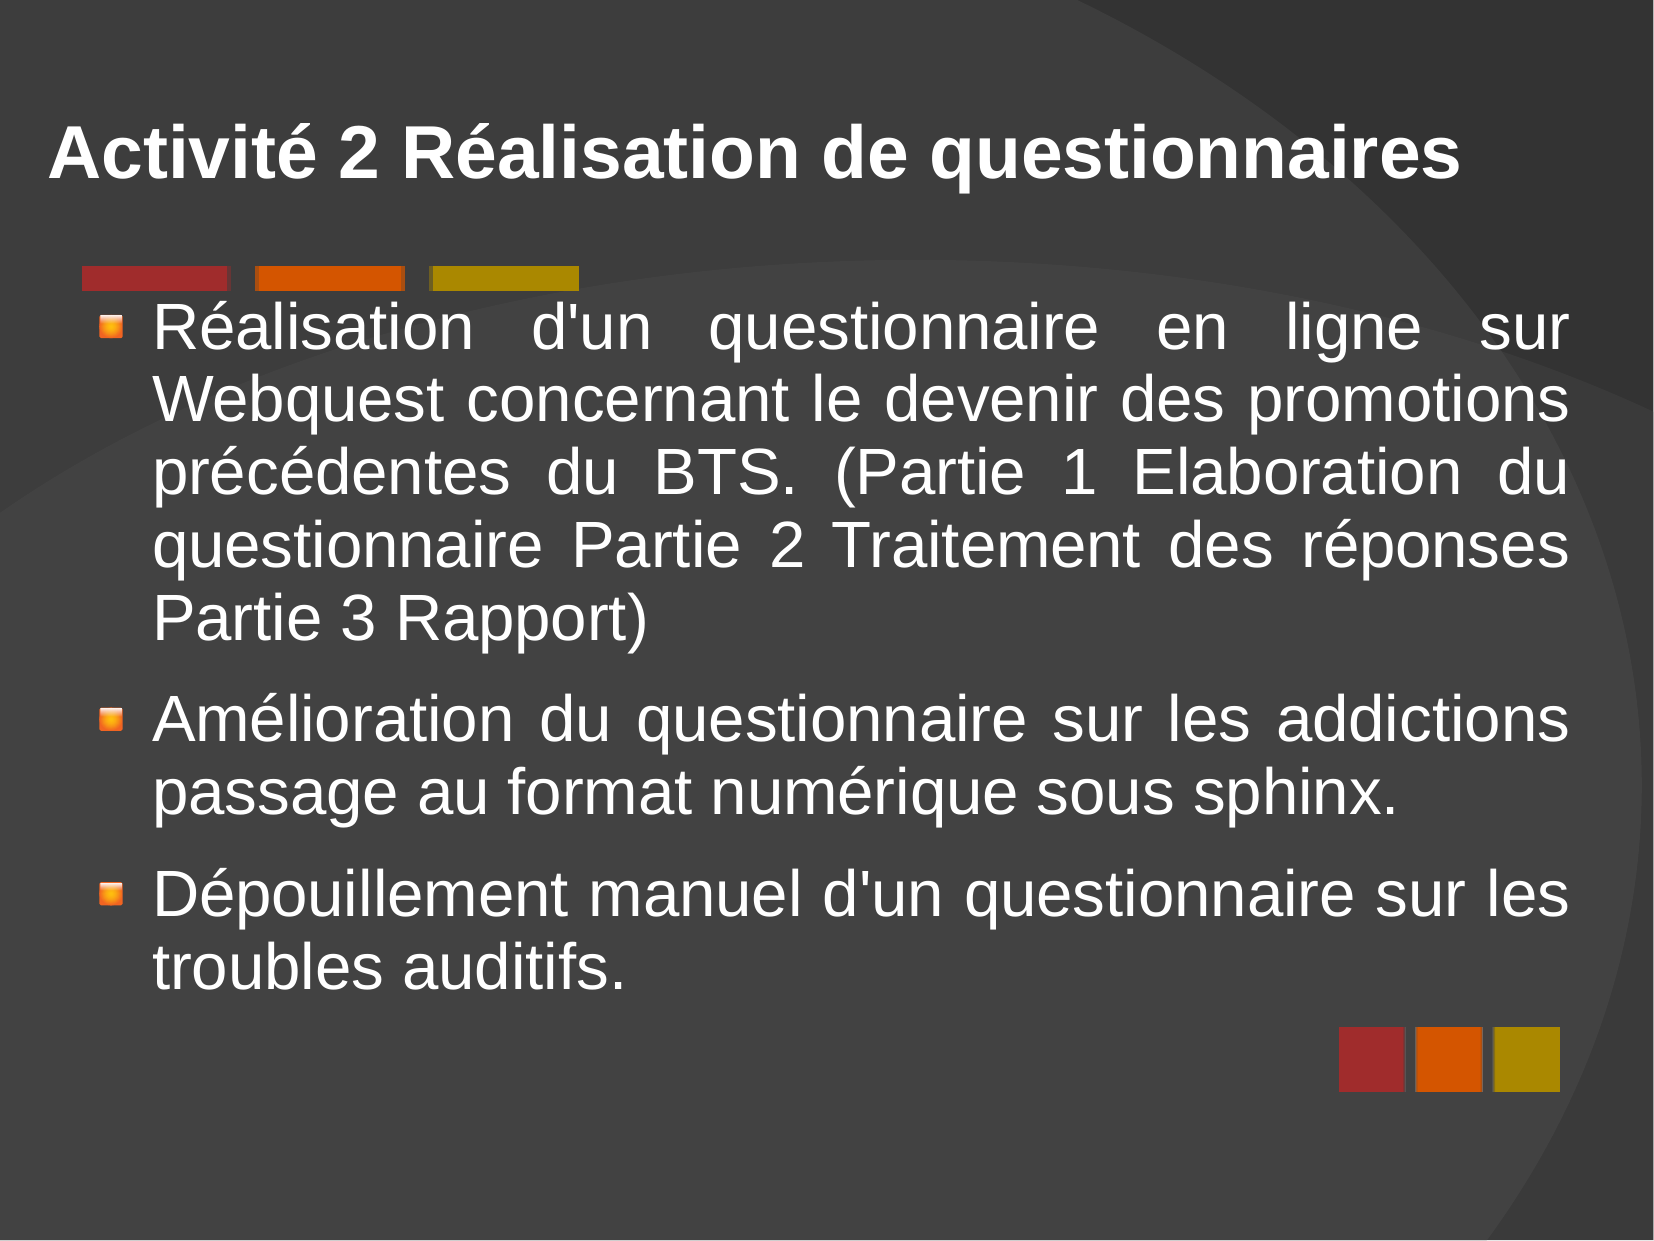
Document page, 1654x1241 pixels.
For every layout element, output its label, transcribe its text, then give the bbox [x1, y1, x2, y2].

picture [1339, 1027, 1560, 1092]
picture [82, 266, 579, 290]
title Activité 2 Réalisation de questionnaires [47, 49, 1607, 257]
list Réalisation d'un questionnaire en ligne sur Webquest concernant le devenir des promotions précédentes du BTS. (Partie 1 Elaboration du questionnaire Partie 2 Traitement des réponses Partie 3 Rapport) Amélioration du questionnaire sur les addictions passage au format numérique sous sphinx. Dépouillement manuel d'un questionnaire sur les troubles auditifs. [82, 290, 1571, 1010]
